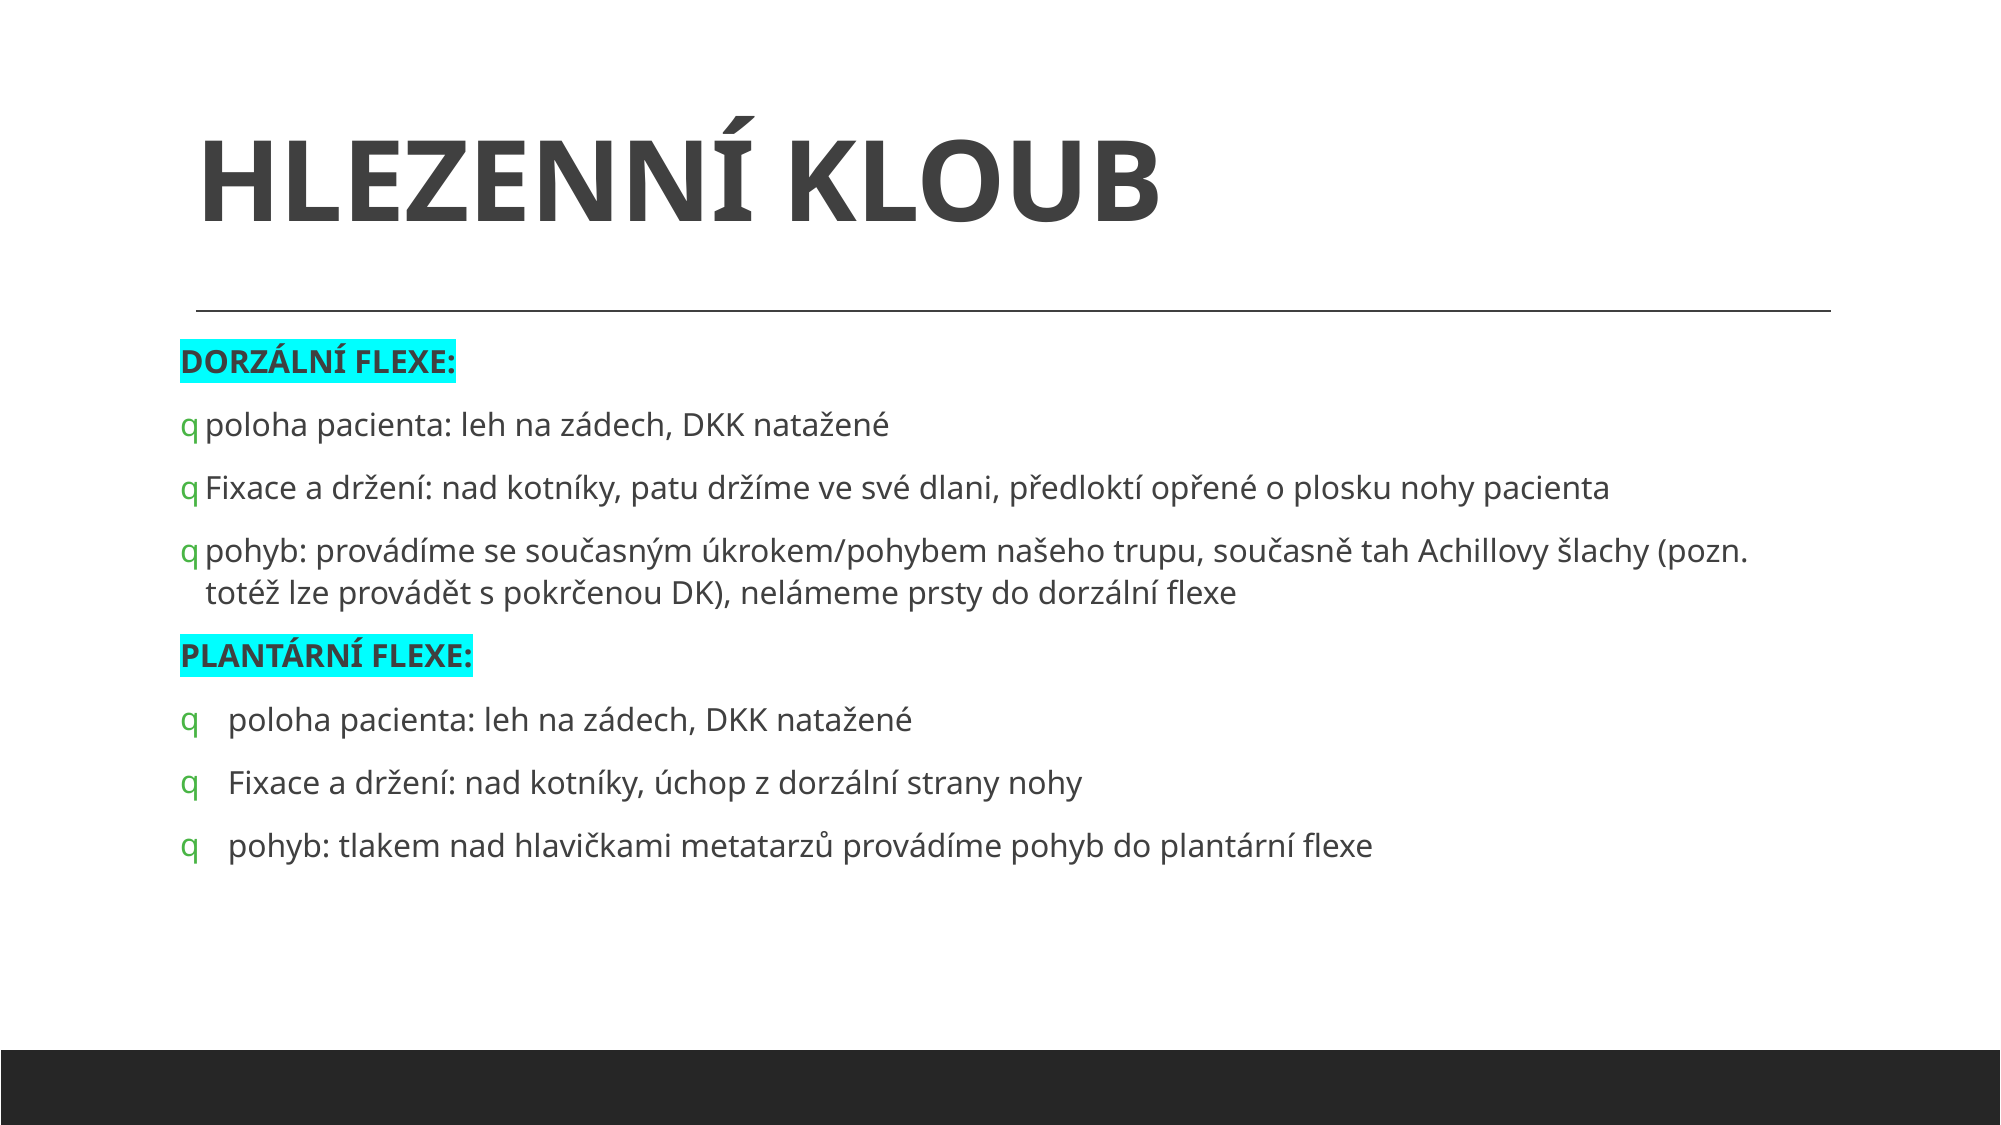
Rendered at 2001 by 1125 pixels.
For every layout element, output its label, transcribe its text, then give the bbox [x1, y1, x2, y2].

list DORZÁLNÍ FLEXE: poloha pacienta: leh na zádech, DKK natažené Fixace a držení: nad kotníky, patu držíme ve své dlani, předloktí opřené o plosku nohy pacienta pohyb: provádíme se současným úkrokem/pohybem našeho trupu, současně tah Achillovy šlachy (pozn. totéž lze provádět s pokrčenou DK), nelámeme prsty do dorzální flexe PLANTÁRNÍ FLEXE: poloha pacienta: leh na zádech, DKK natažené Fixace a držení: nad kotníky, úchop z dorzální strany nohy pohyb: tlakem nad hlavičkami metatarzů provádíme pohyb do plantární flexe [180, 330, 1831, 876]
title HLEZENNÍ KLOUB [180, 47, 1831, 251]
